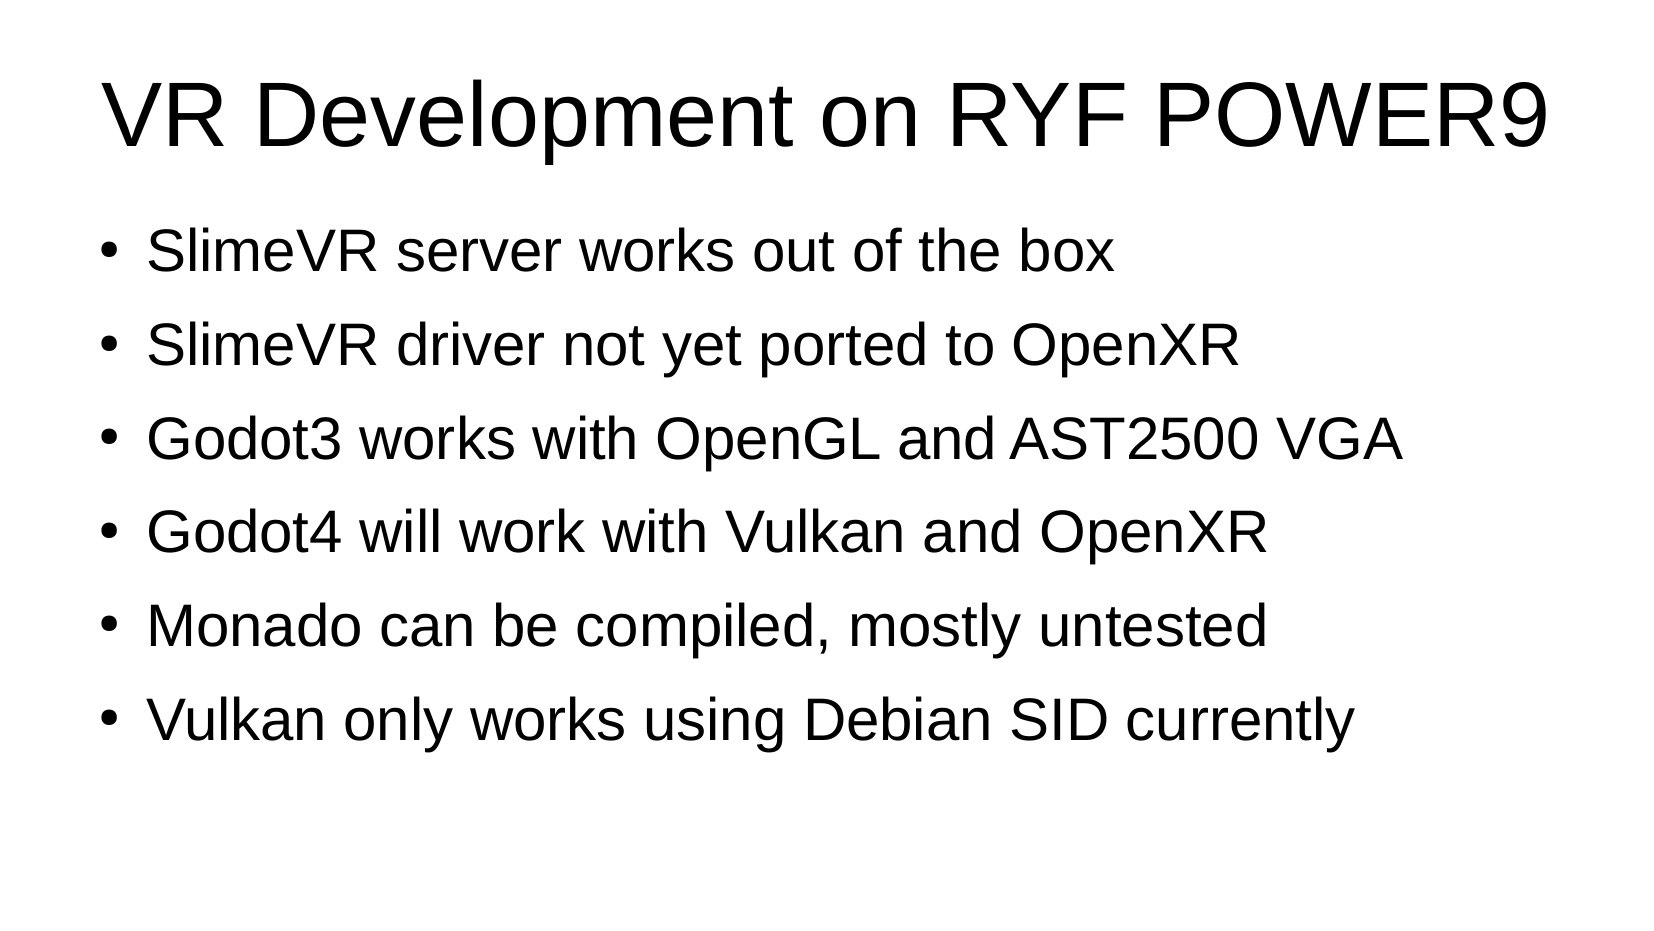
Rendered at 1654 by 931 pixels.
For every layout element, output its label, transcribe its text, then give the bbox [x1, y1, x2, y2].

title VR Development on RYF POWER9 [82, 37, 1571, 193]
list SlimeVR server works out of the box SlimeVR driver not yet ported to OpenXR Godot3 works with OpenGL and AST2500 VGA Godot4 will work with Vulkan and OpenXR Monado can be compiled, mostly untested Vulkan only works using Debian SID currently [82, 217, 1571, 758]
